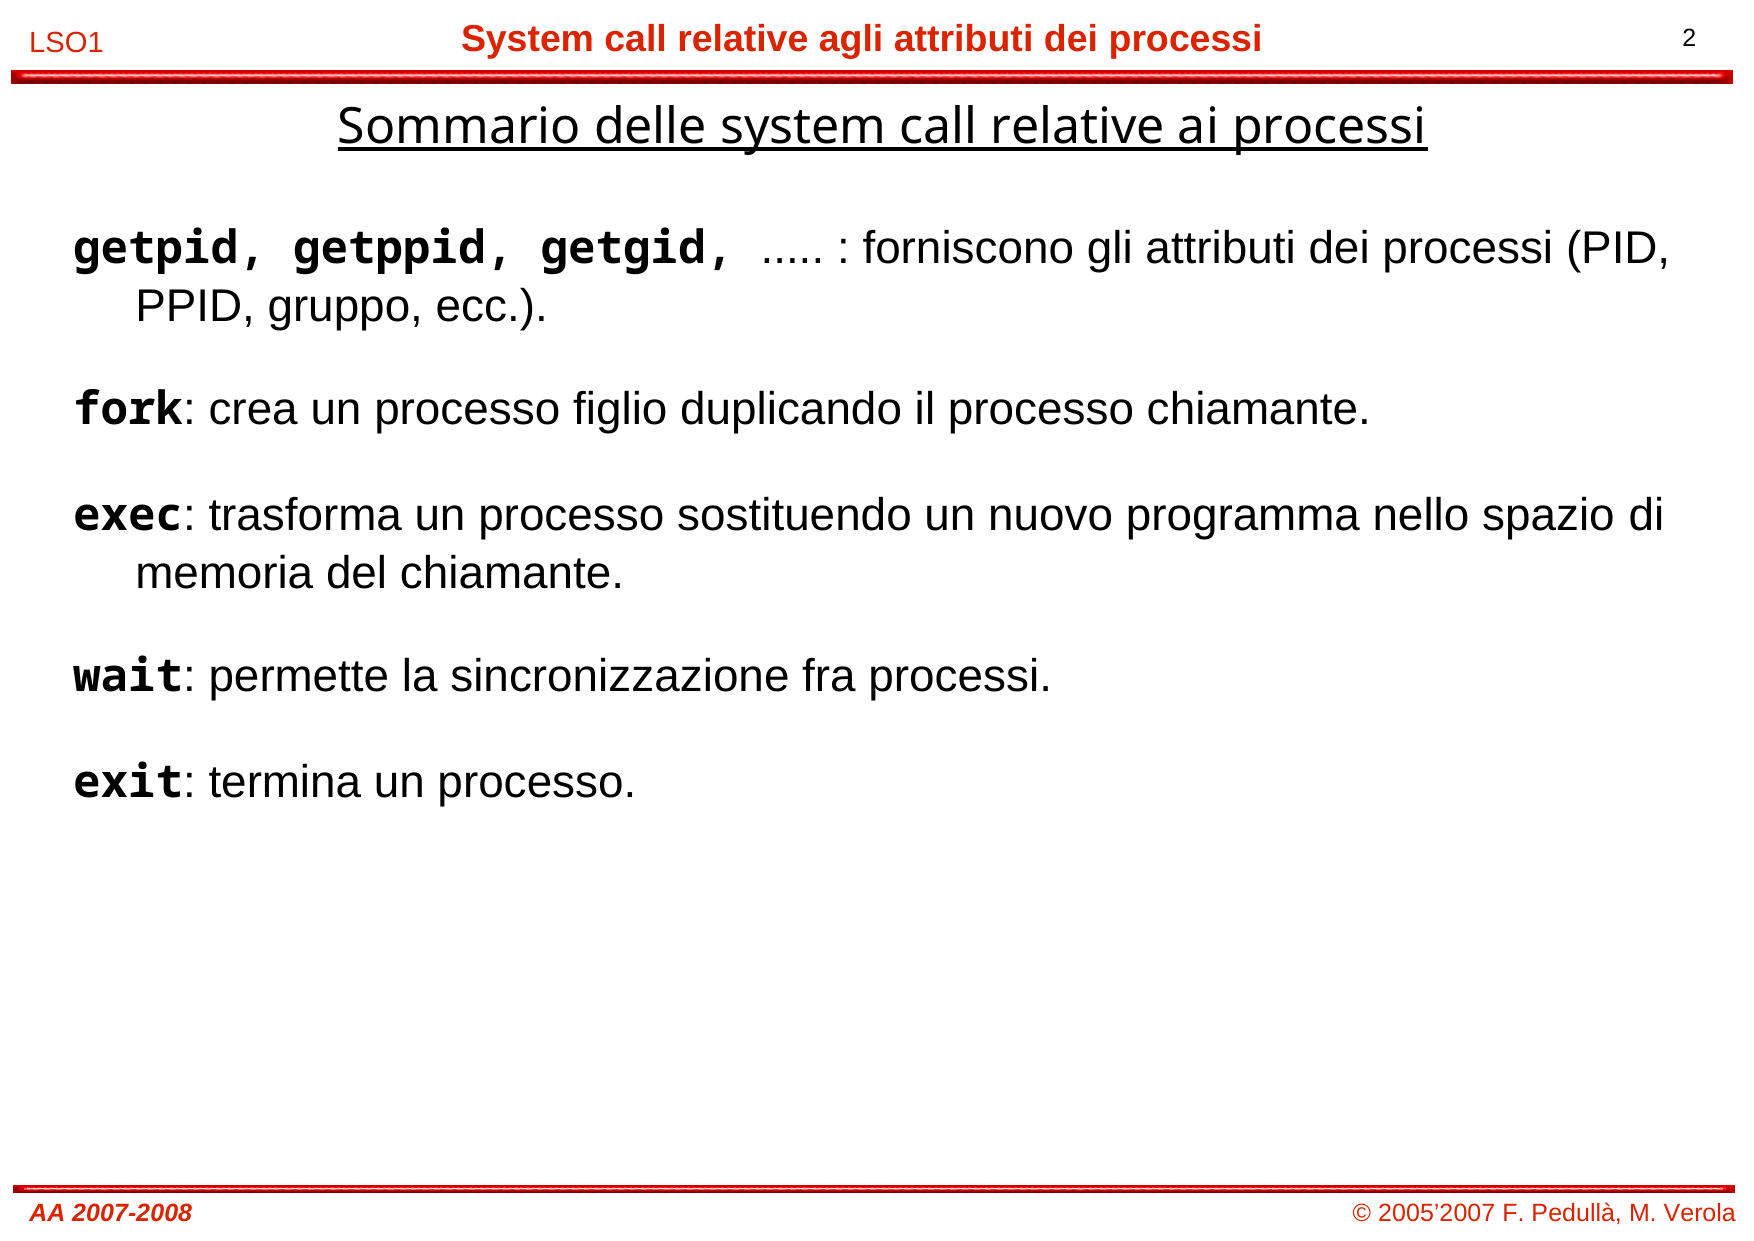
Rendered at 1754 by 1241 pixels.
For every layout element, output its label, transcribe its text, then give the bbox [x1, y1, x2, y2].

list getpid, getppid, getgid, ..... : forniscono gli attributi dei processi (PID, PPID, gruppo, ecc.). fork: crea un processo figlio duplicando il processo chiamante. exec: trasforma un processo sostituendo un nuovo programma nello spazio di memoria del chiamante. wait: permette la sincronizzazione fra processi. exit: termina un processo. [58, 206, 1696, 1024]
title Sommario delle system call relative ai processi [219, 78, 1547, 174]
picture [11, 70, 1733, 84]
picture [13, 1185, 1735, 1193]
